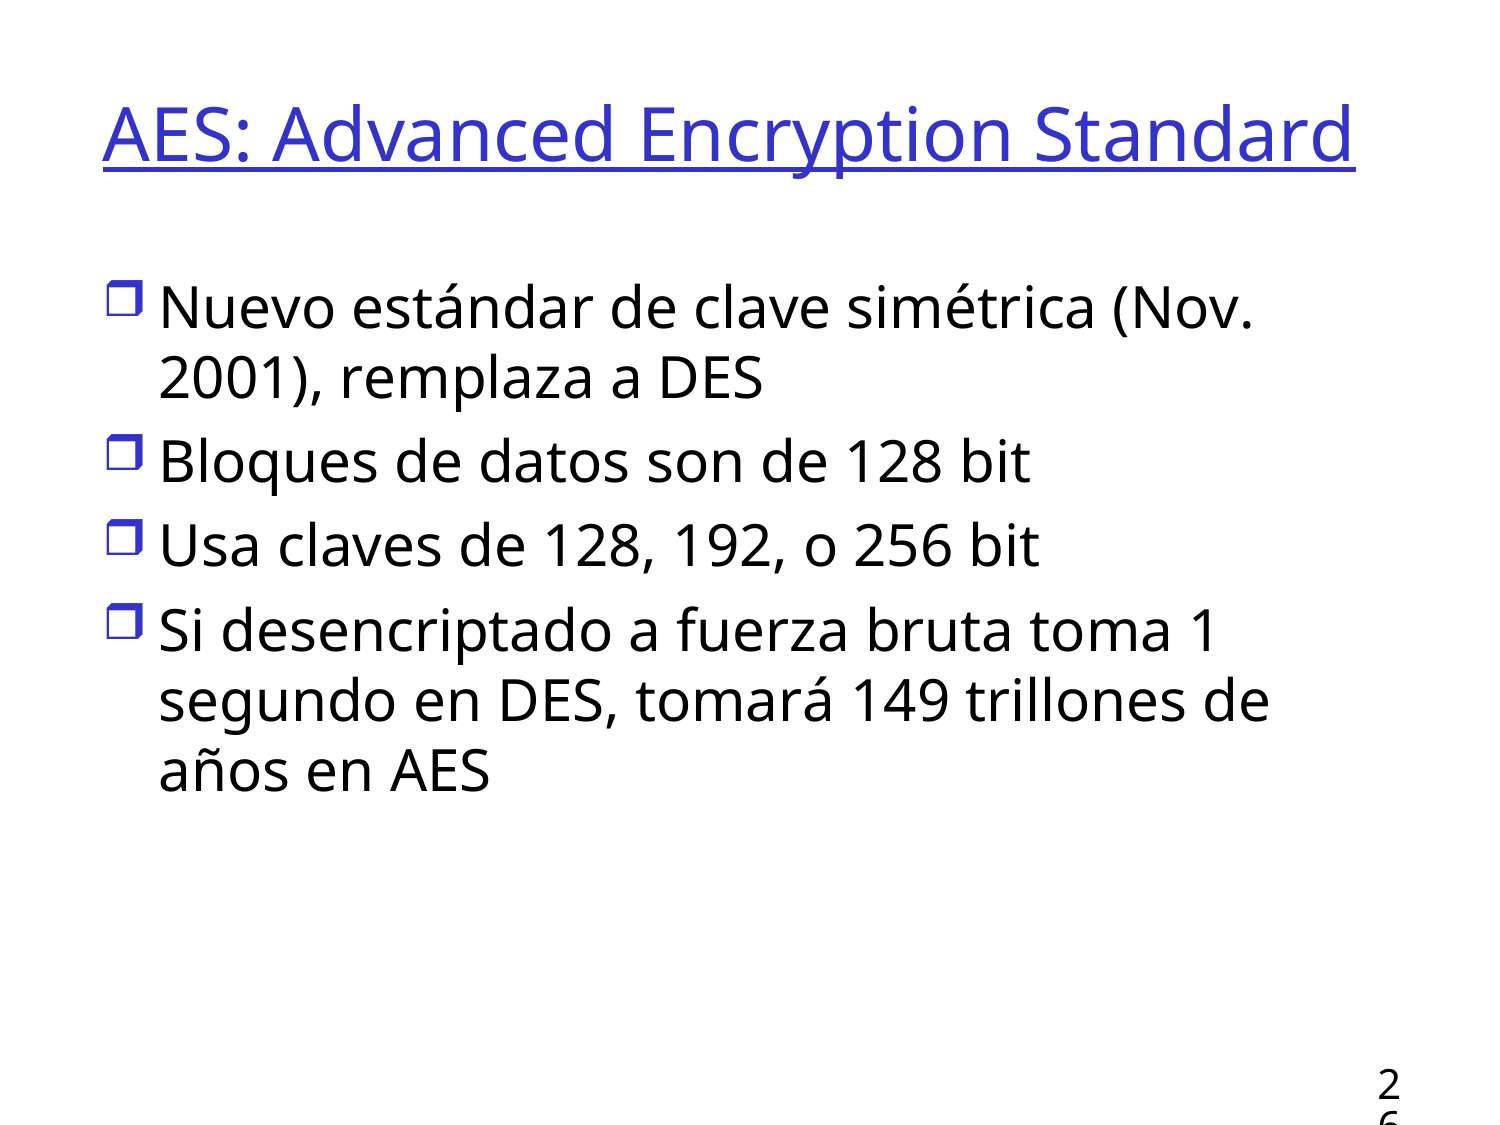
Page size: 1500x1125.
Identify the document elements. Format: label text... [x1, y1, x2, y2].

title AES: Advanced Encryption Standard [87, 33, 1434, 229]
list Nuevo estándar de clave simétrica (Nov. 2001), remplaza a DES Bloques de datos son de 128 bit Usa claves de 128, 192, o 256 bit Si desencriptado a fuerza bruta toma 1 segundo en DES, tomará 149 trillones de años en AES [87, 262, 1363, 1026]
